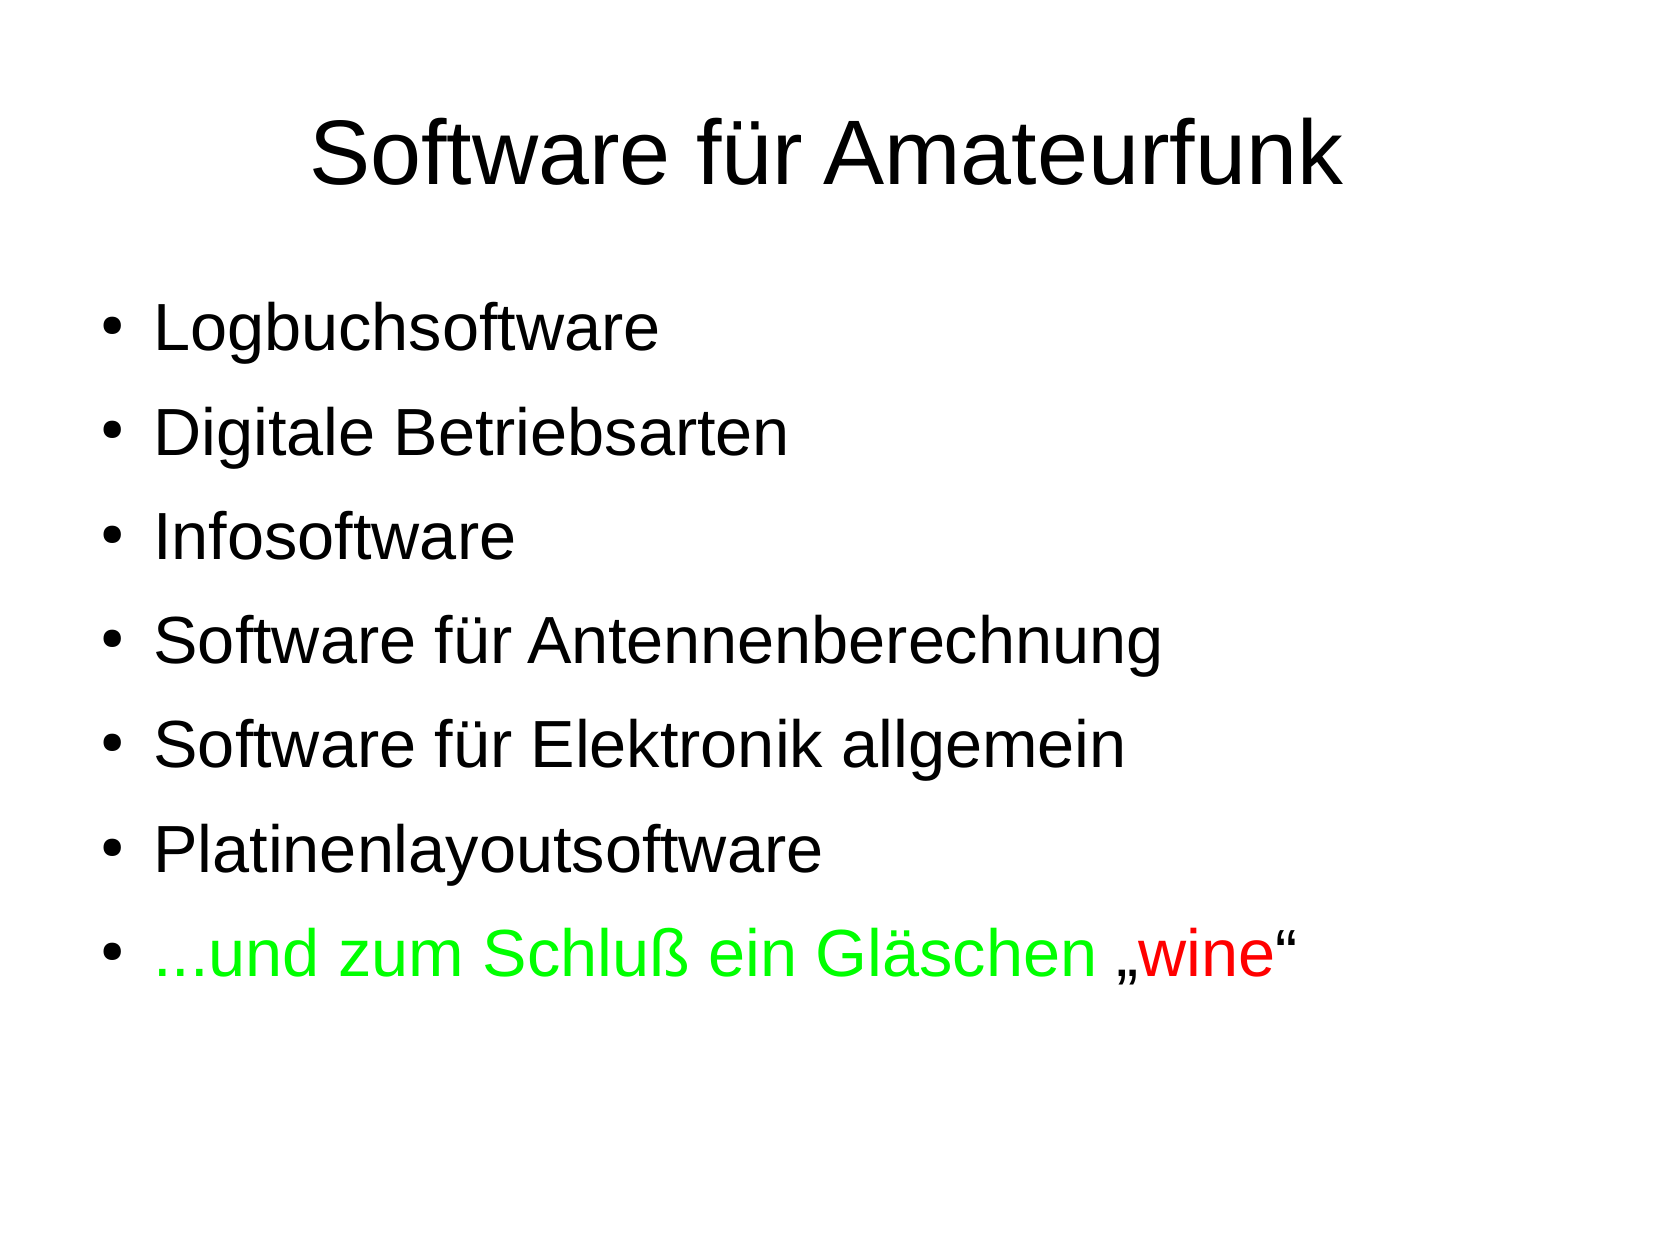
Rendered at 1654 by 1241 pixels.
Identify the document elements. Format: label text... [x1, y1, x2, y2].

title Software für Amateurfunk [82, 49, 1571, 257]
list Logbuchsoftware Digitale Betriebsarten Infosoftware Software für Antennenberechnung Software für Elektronik allgemein Platinenlayoutsoftware ...und zum Schluß ein Gläschen „wine“ [82, 290, 1571, 1010]
